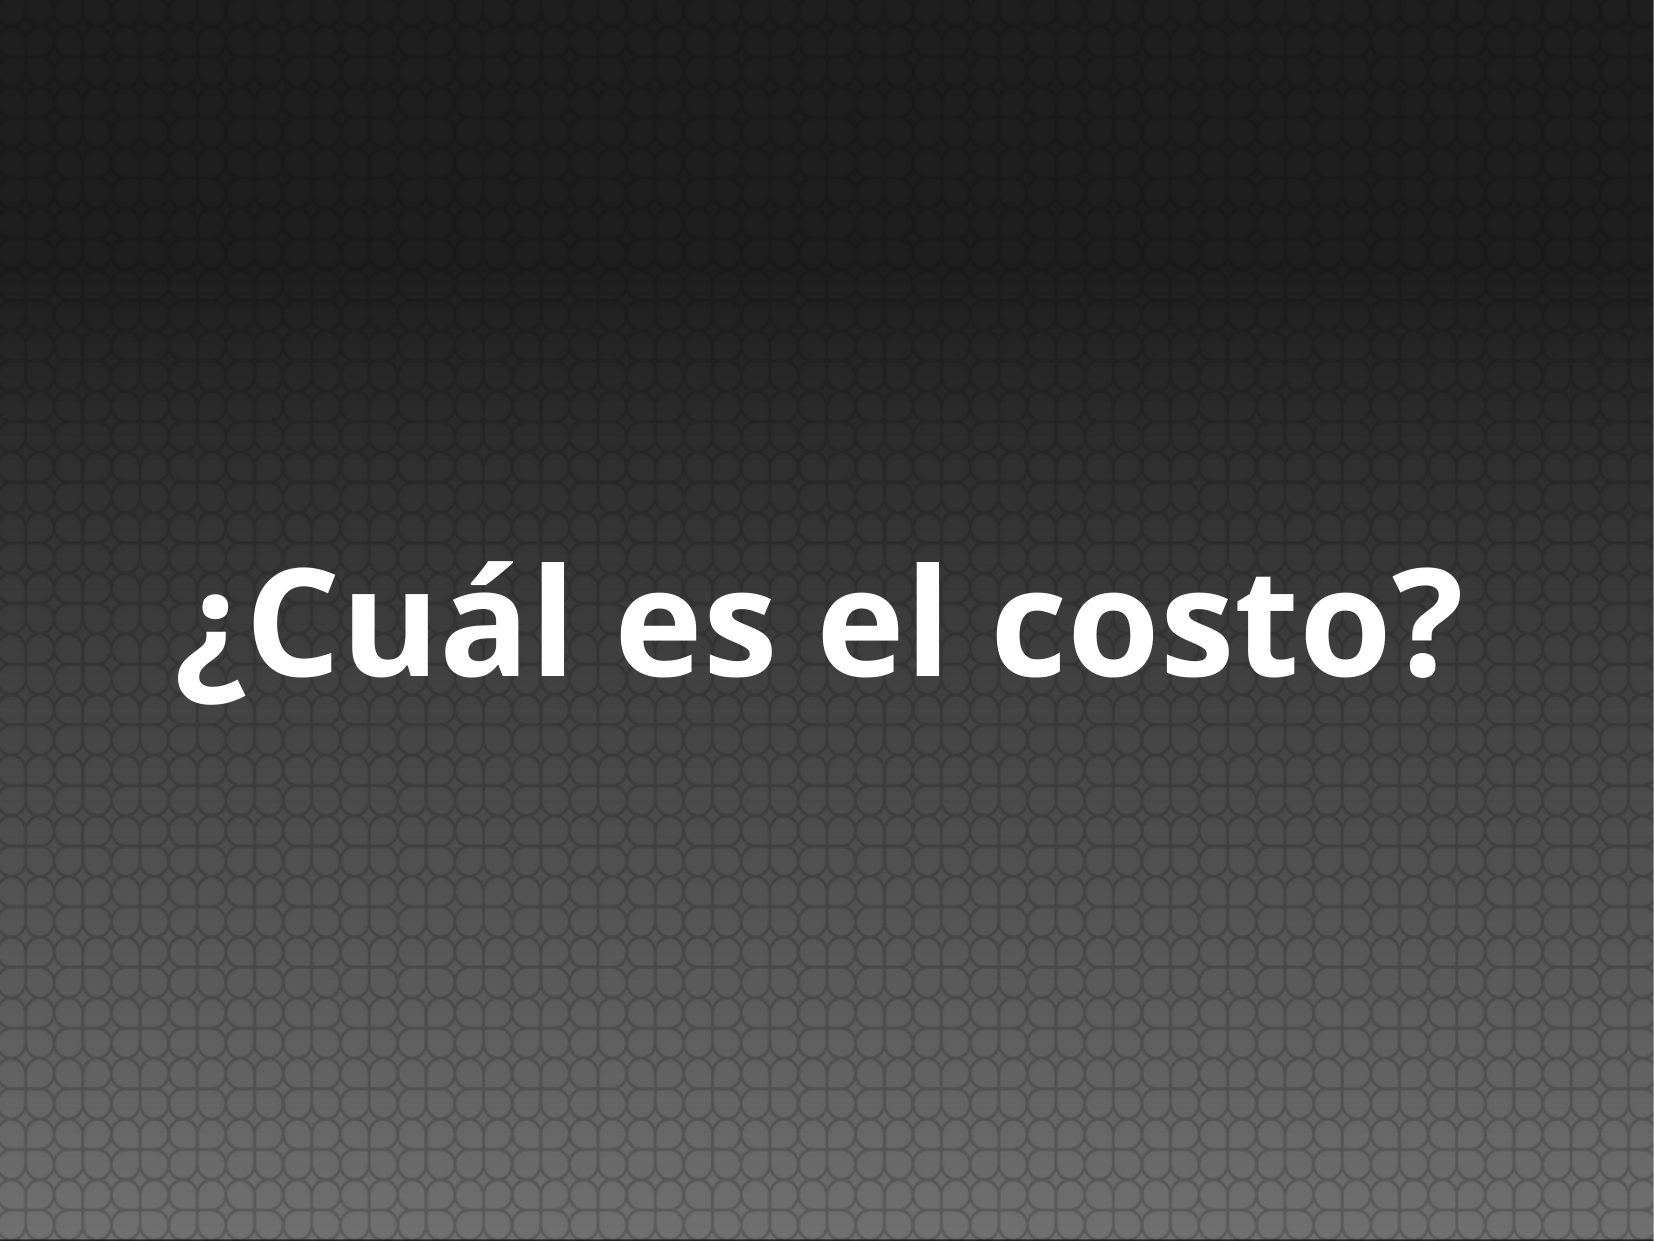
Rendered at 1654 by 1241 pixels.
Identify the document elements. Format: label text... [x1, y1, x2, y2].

title ¿Cuál es el costo? [75, 525, 1564, 713]
picture [0, 0, 1654, 1241]
